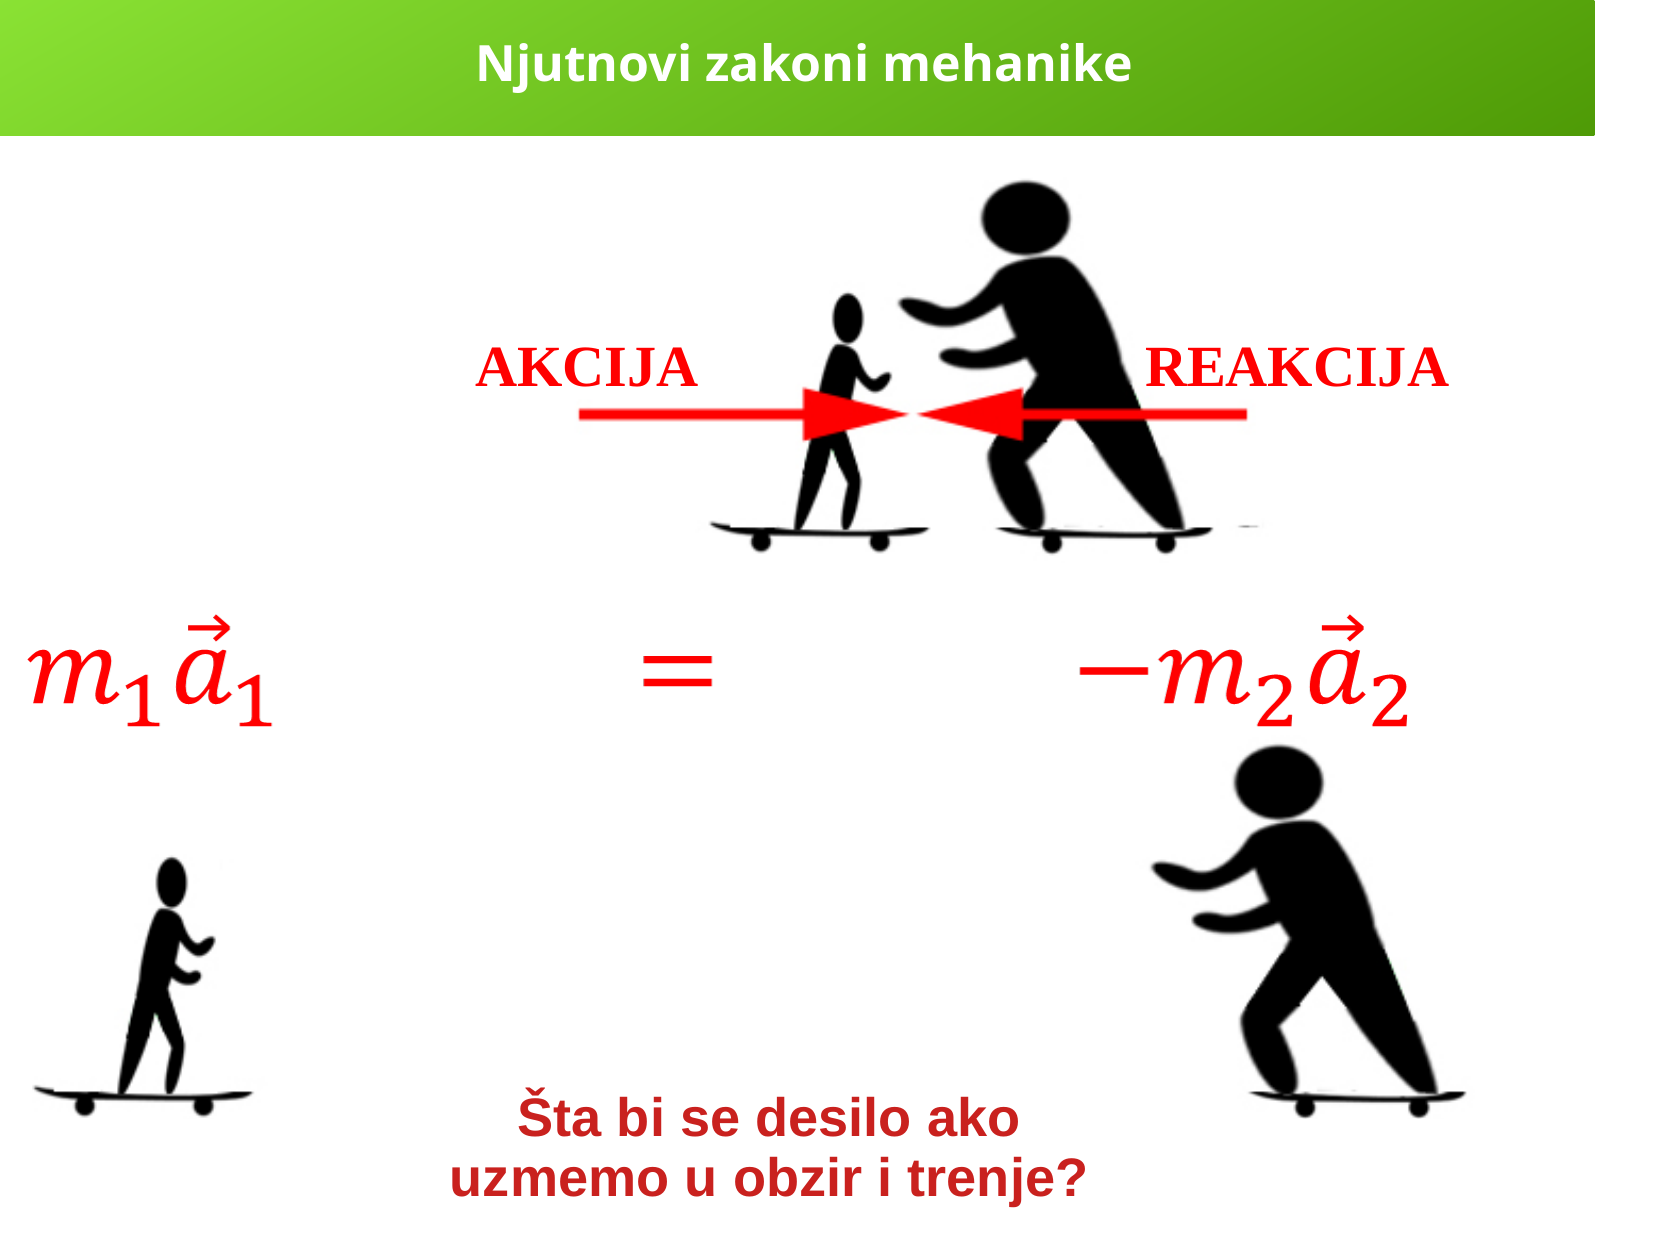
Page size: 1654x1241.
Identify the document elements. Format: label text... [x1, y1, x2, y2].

text_box AKCIJA [429, 320, 745, 406]
text_box Šta bi se desilo ako uzmemo u obzir i trenje? [399, 1080, 1141, 1216]
picture [0, 590, 1475, 1119]
text_box REAKCIJA [1102, 320, 1492, 406]
text_box Njutnovi zakoni mehanike [217, 23, 1392, 100]
picture [14, 162, 1475, 563]
